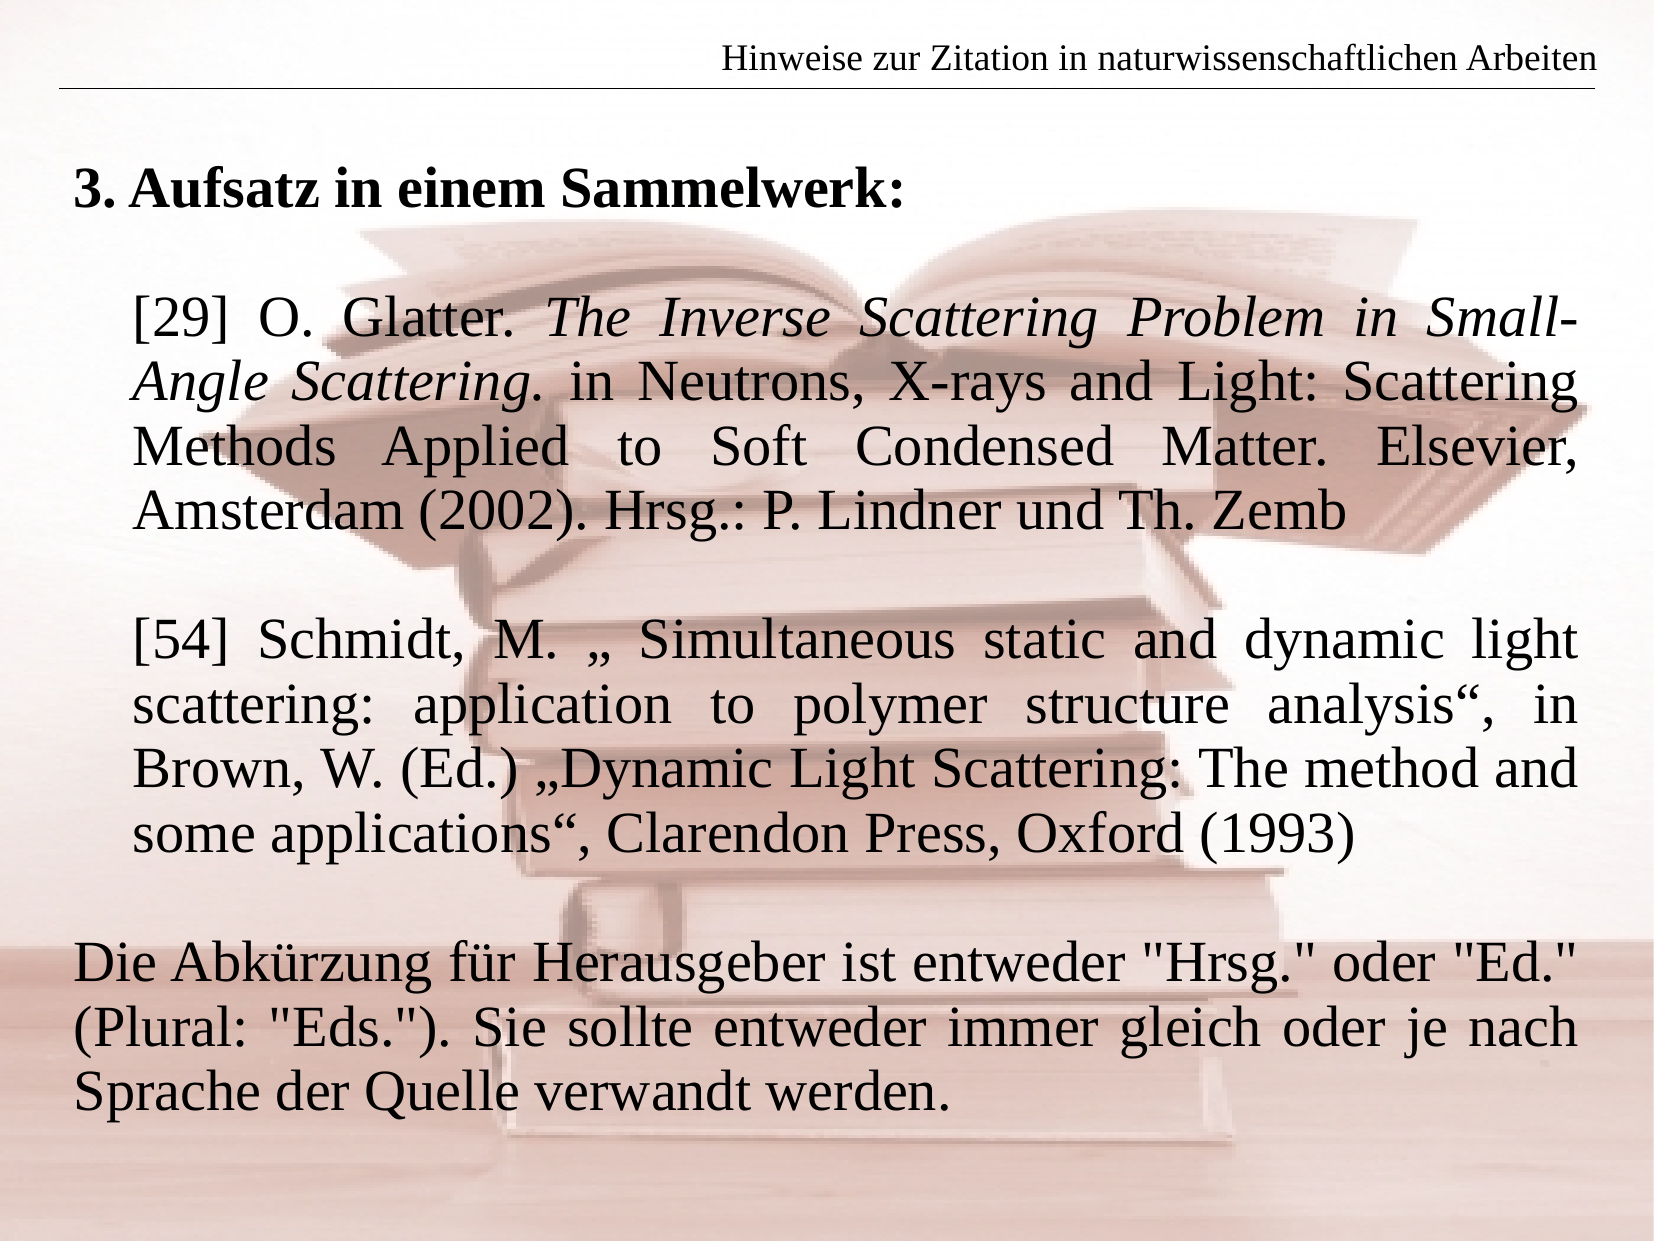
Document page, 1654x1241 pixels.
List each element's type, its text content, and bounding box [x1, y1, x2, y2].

picture [0, 0, 1654, 1241]
text_box Hinweise zur Zitation in naturwissenschaftlichen Arbeiten [578, 29, 1613, 89]
text_box 3. Aufsatz in einem Sammelwerk: [29] O. Glatter. The Inverse Scattering Problem in Small-Angle Scattering. in Neutrons, X-rays and Light: Scattering Methods Applied to Soft Condensed Matter. Elsevier, Amsterdam (2002). Hrsg.: P. Lindner und Th. Zemb [54] Schmidt, M. „ Simultaneous static and dynamic light scattering: application to polymer structure analysis“, in Brown, W. (Ed.) „Dynamic Light Scattering: The method and some applications“, Clarendon Press, Oxford (1993) Die Abkürzung für Herausgeber ist entweder "Hrsg." oder "Ed." (Plural: "Eds."). Sie sollte entweder immer gleich oder je nach Sprache der Quelle verwandt werden. [59, 147, 1595, 1191]
